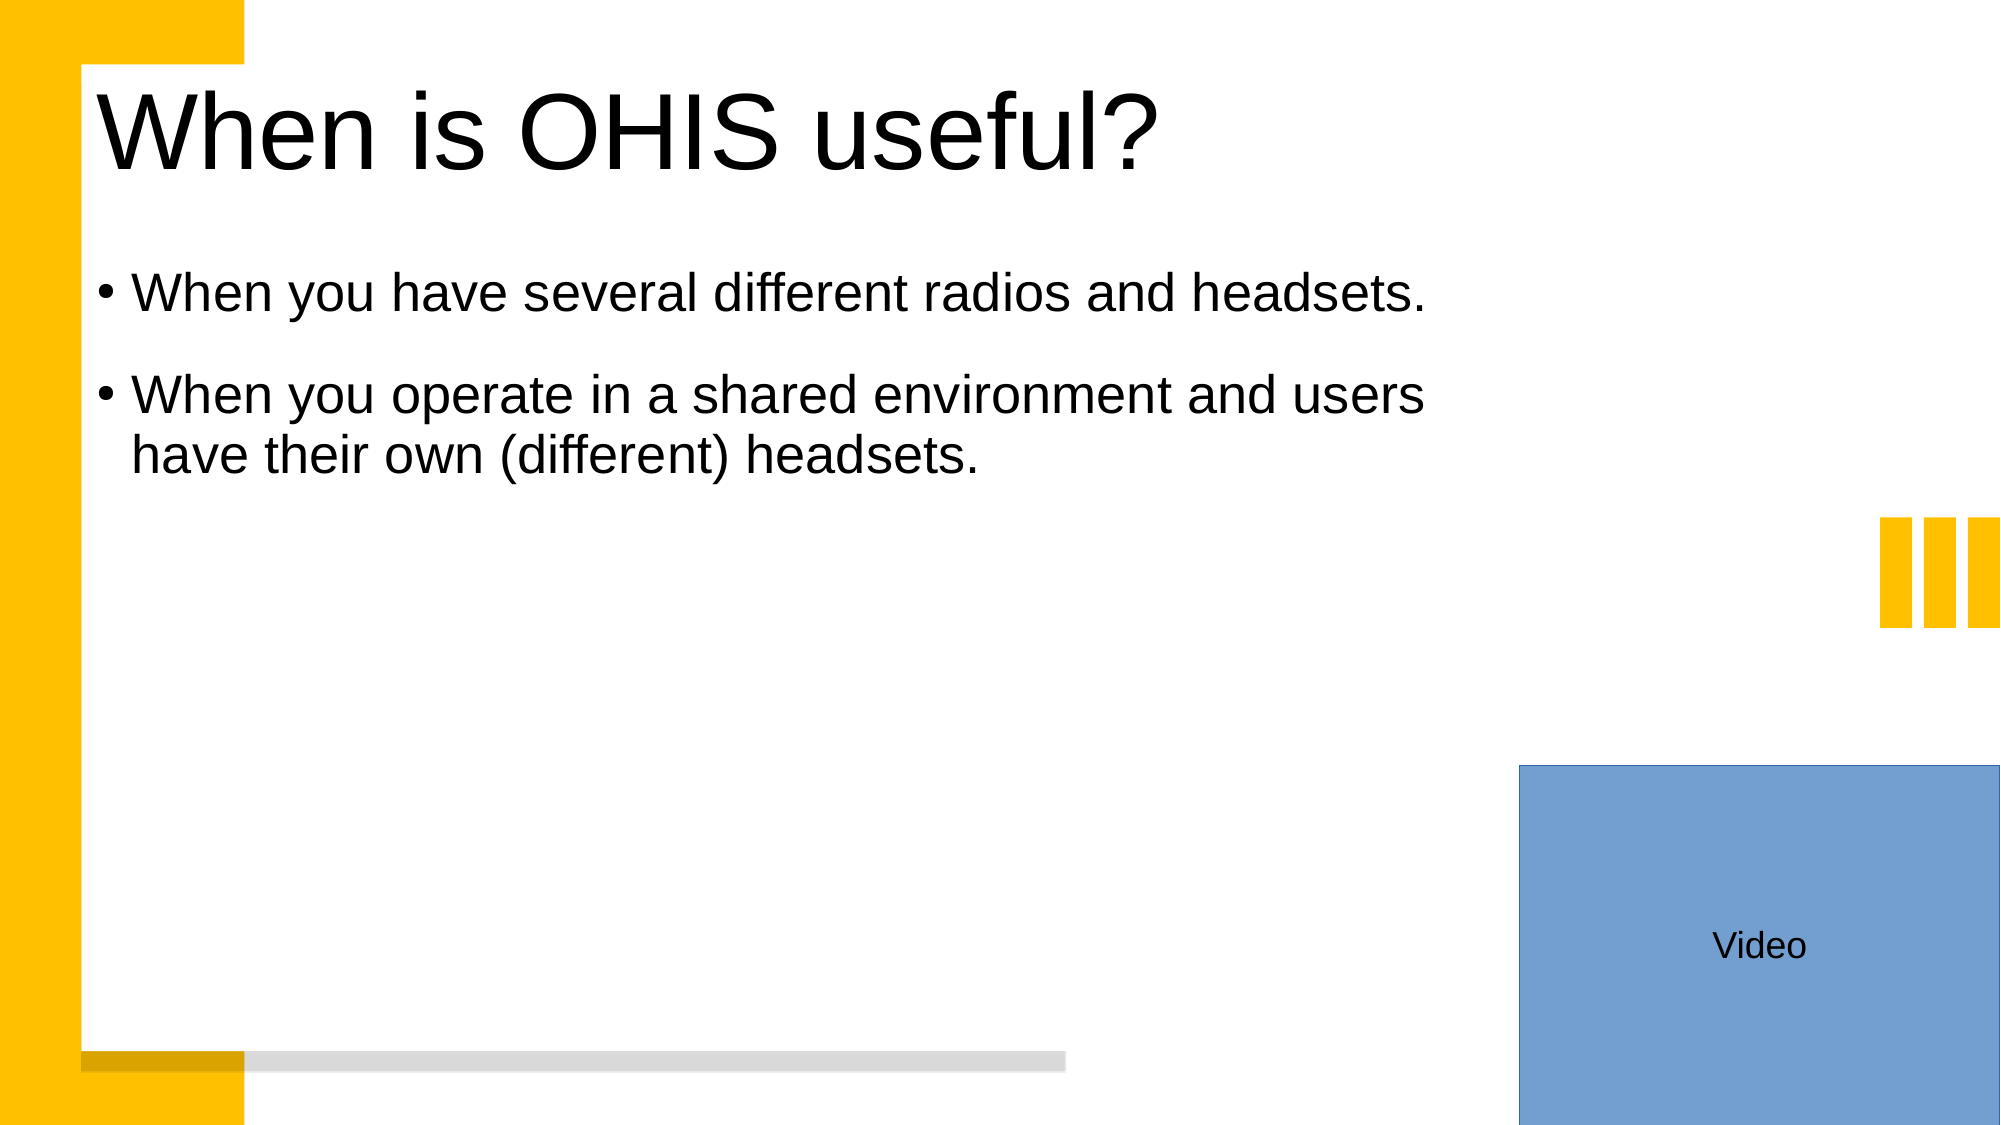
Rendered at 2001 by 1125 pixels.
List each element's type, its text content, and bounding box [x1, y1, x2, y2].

text_box [0, 0, 2000, 1125]
text_box Video [1519, 765, 2000, 1125]
text_box When is OHIS useful? [81, 64, 1921, 201]
text_box When you have several different radios and headsets. When you operate in a shared environment and users have their own (different) headsets. [81, 254, 1516, 1041]
